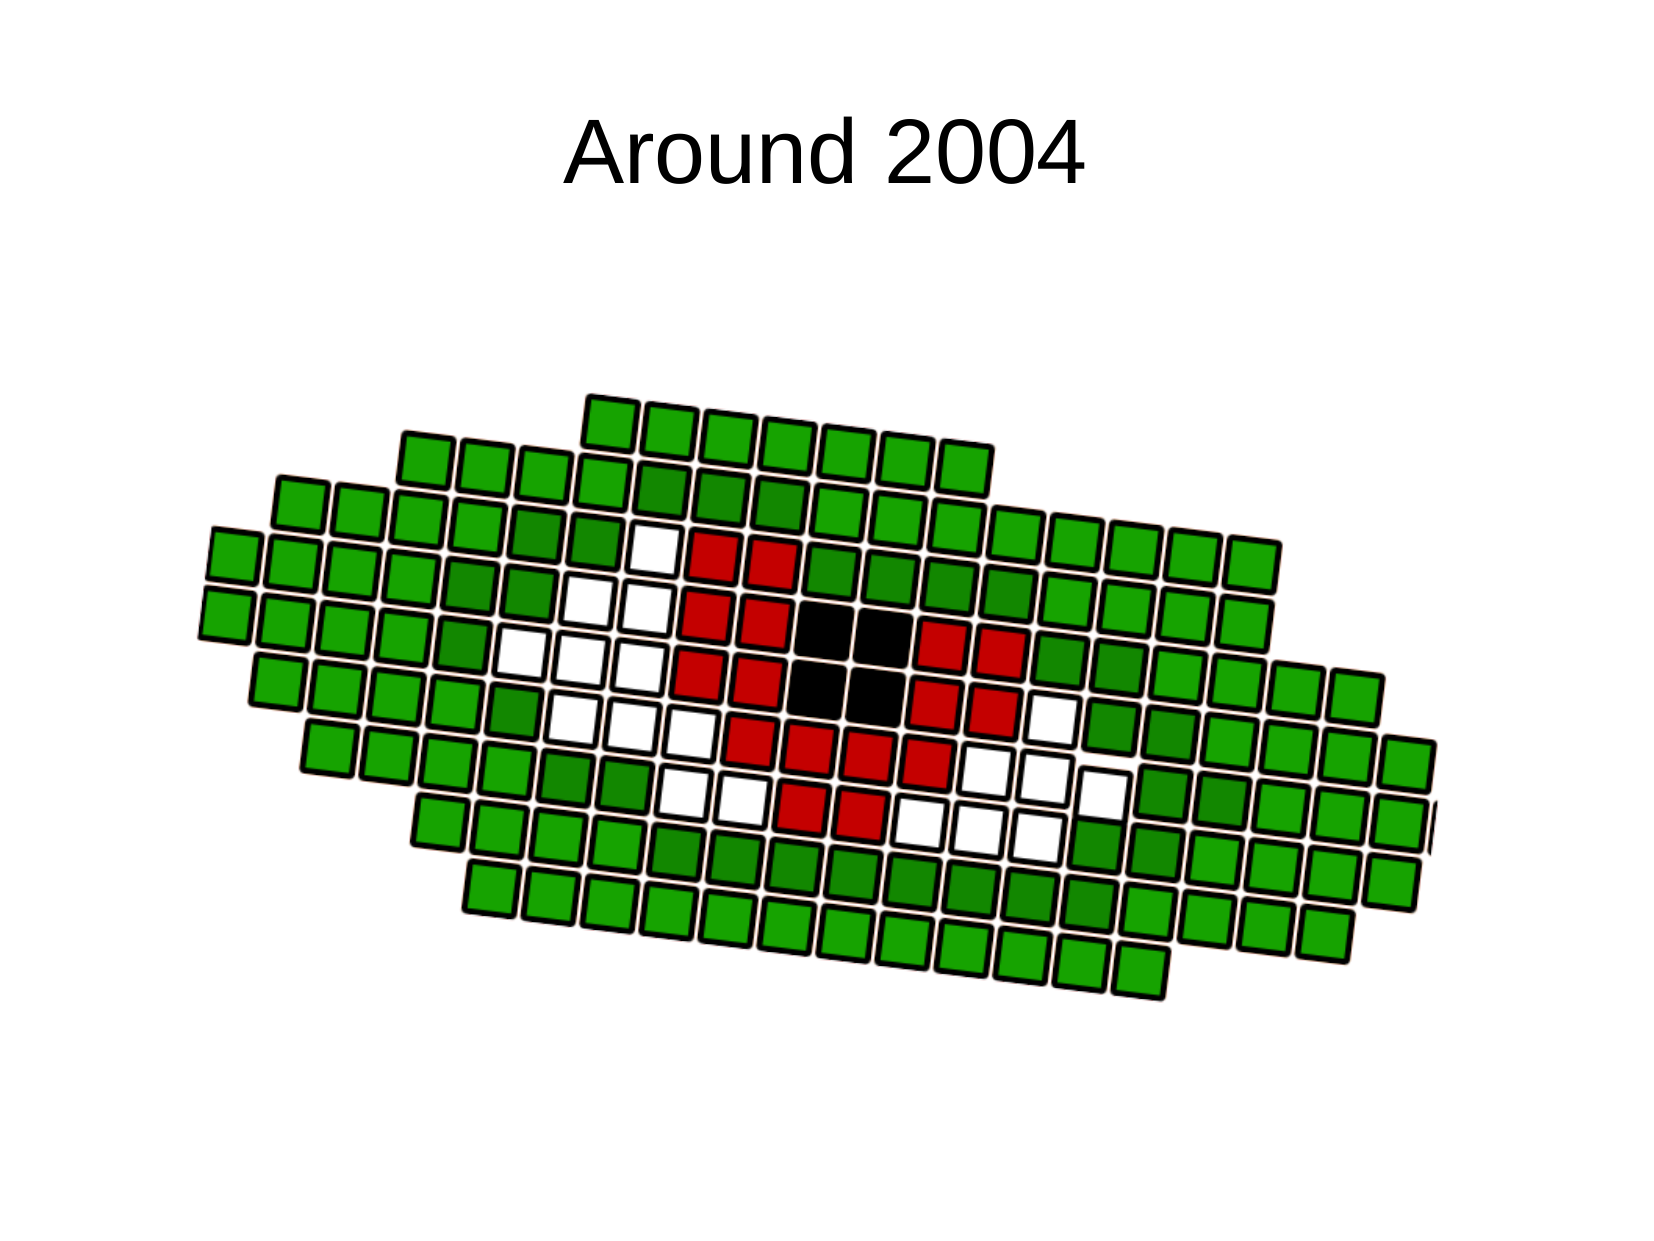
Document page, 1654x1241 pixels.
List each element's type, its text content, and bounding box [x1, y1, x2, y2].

picture [166, 348, 1477, 1034]
title Around 2004 [82, 49, 1570, 256]
